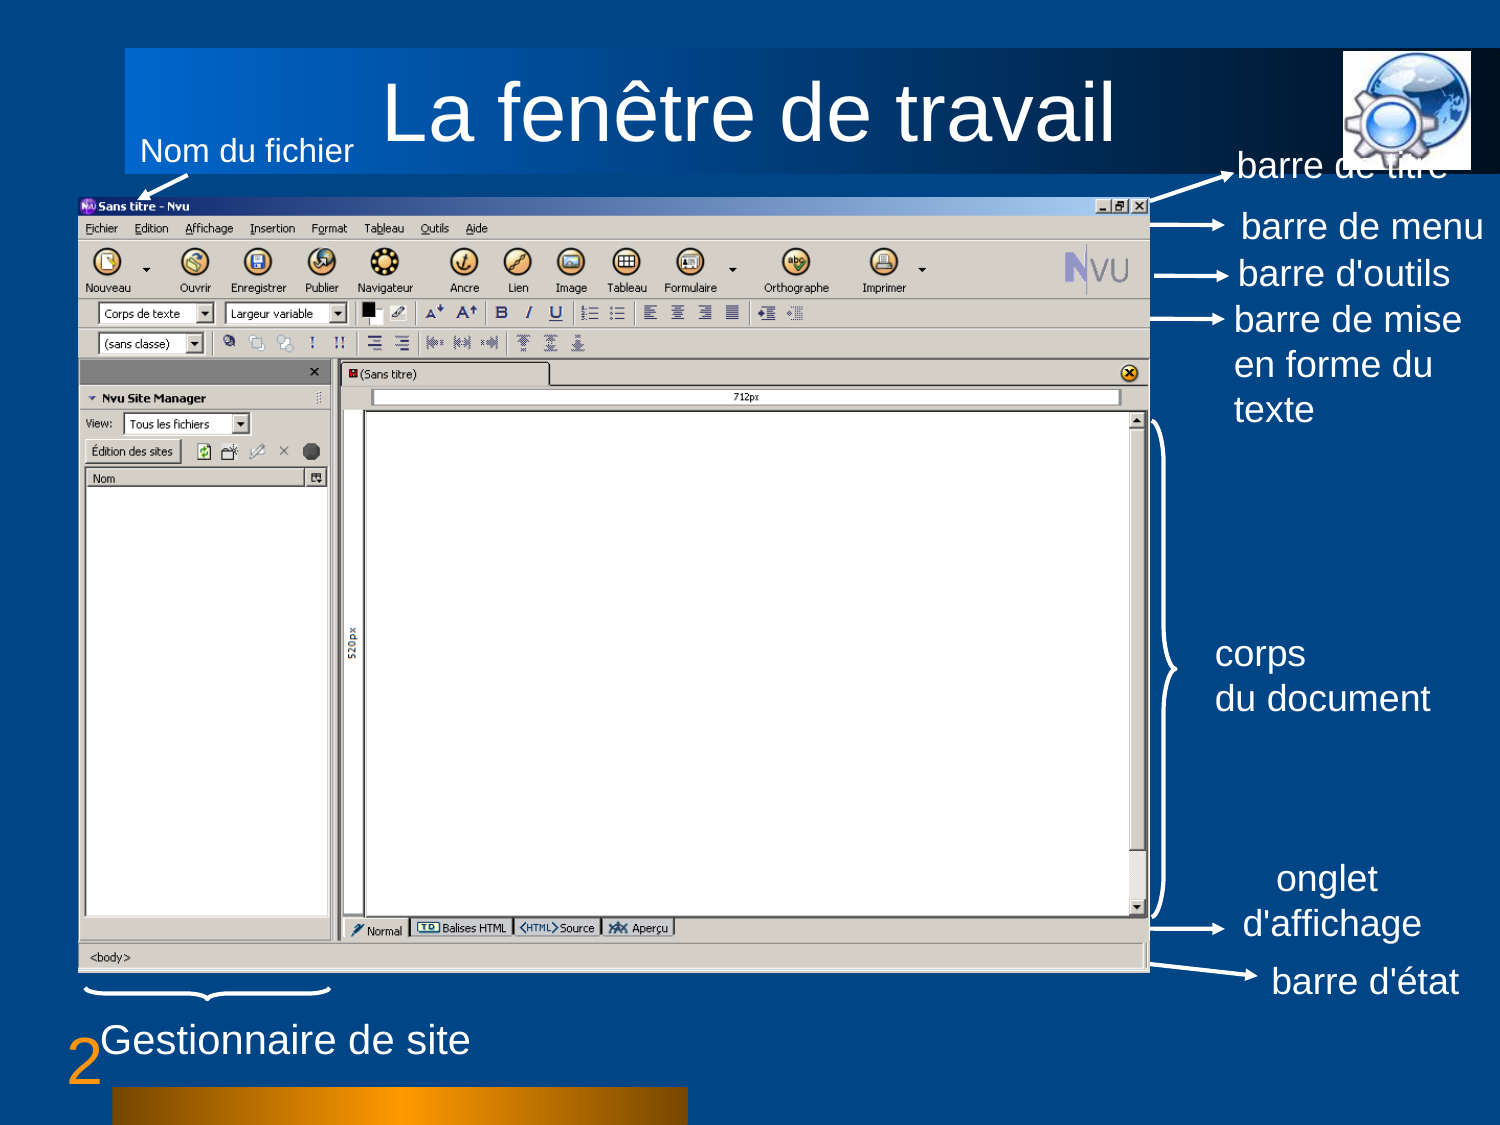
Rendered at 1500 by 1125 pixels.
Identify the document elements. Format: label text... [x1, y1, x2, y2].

text_box Gestionnaire de site [85, 1008, 486, 1071]
text_box onglet d'affichage [1227, 850, 1438, 956]
text_box corps du document [1200, 625, 1447, 728]
text_box barre de mise en forme du texte [1219, 290, 1479, 439]
text_box barre d'état [1256, 952, 1475, 1013]
text_box barre de titre [1388, 137, 1465, 195]
text_box barre de menu [1226, 197, 1500, 256]
picture [78, 197, 1150, 973]
text_box barre d'outils [1223, 245, 1467, 290]
picture [1388, 51, 1471, 170]
title La fenêtre de travail [112, 19, 1388, 207]
